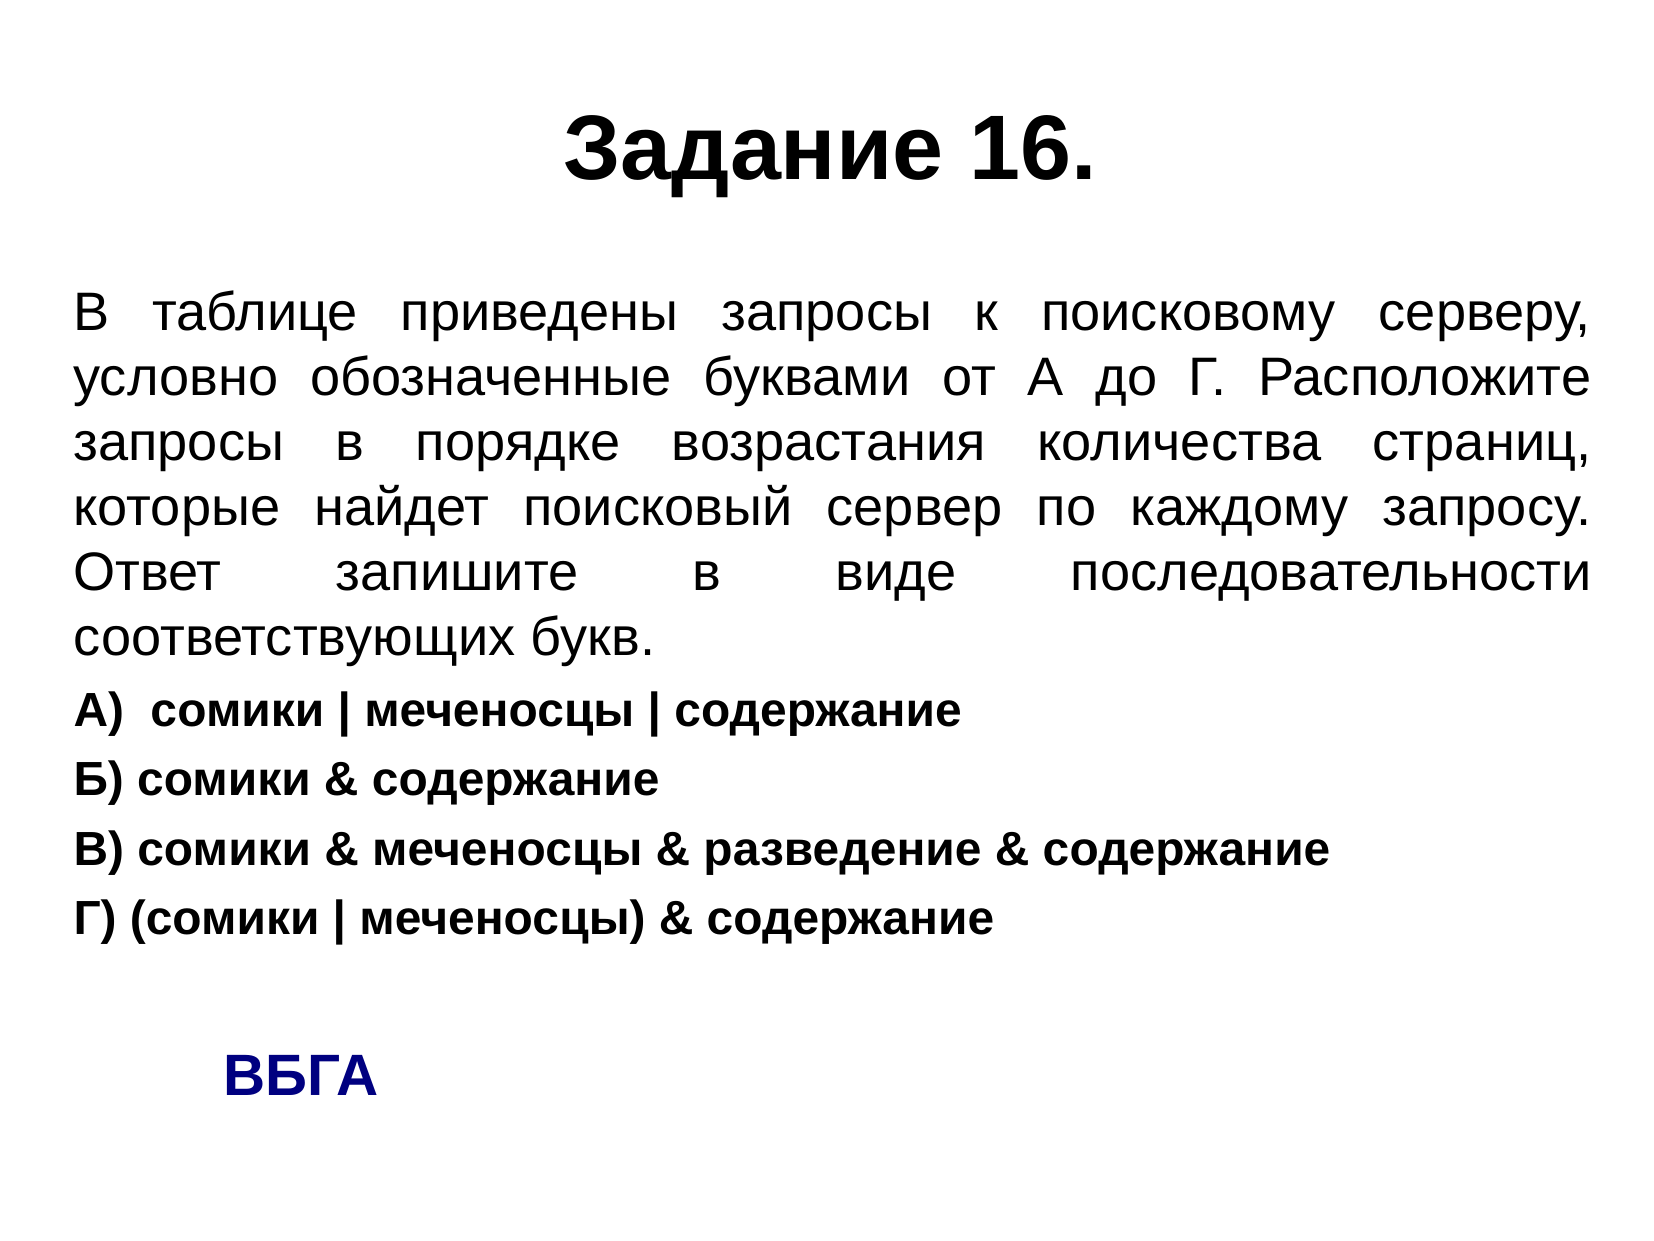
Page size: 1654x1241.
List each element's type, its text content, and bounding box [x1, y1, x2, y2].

title Задание 16. [82, 68, 1571, 268]
list В таблице приведены запросы к поисковому серверу, условно обозначенные буквами от А до Г. Расположите запросы в порядке возрастания количества страниц, которые найдет поисковый сервер по каждому запросу. Ответ запишите в виде последовательности соответствующих букв. А) сомики | меченосцы | содержание Б) сомики & содержание В) сомики & меченосцы & разведение & содержание Г) (сомики | меченосцы) & содержание ВБГА [58, 268, 1609, 1194]
